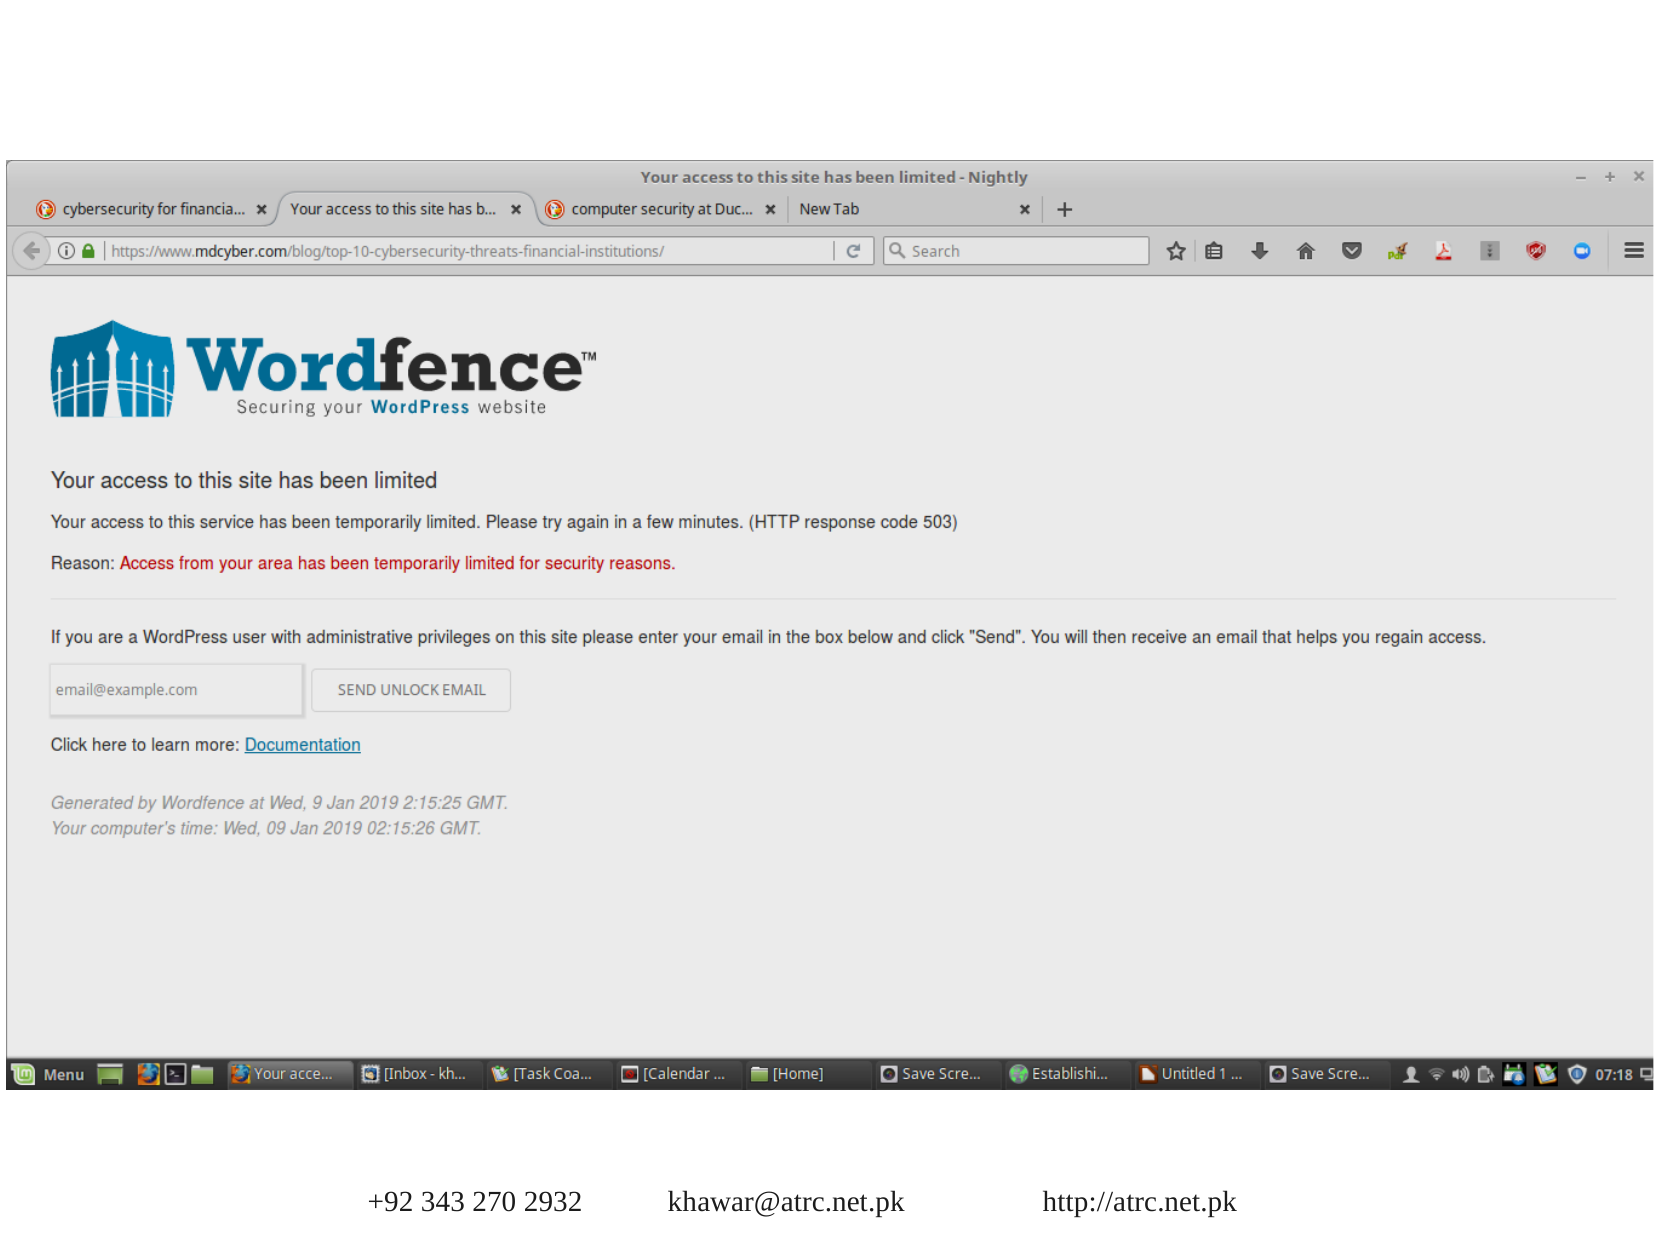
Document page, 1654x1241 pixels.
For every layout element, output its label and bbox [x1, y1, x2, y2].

picture [6, 160, 1654, 1090]
